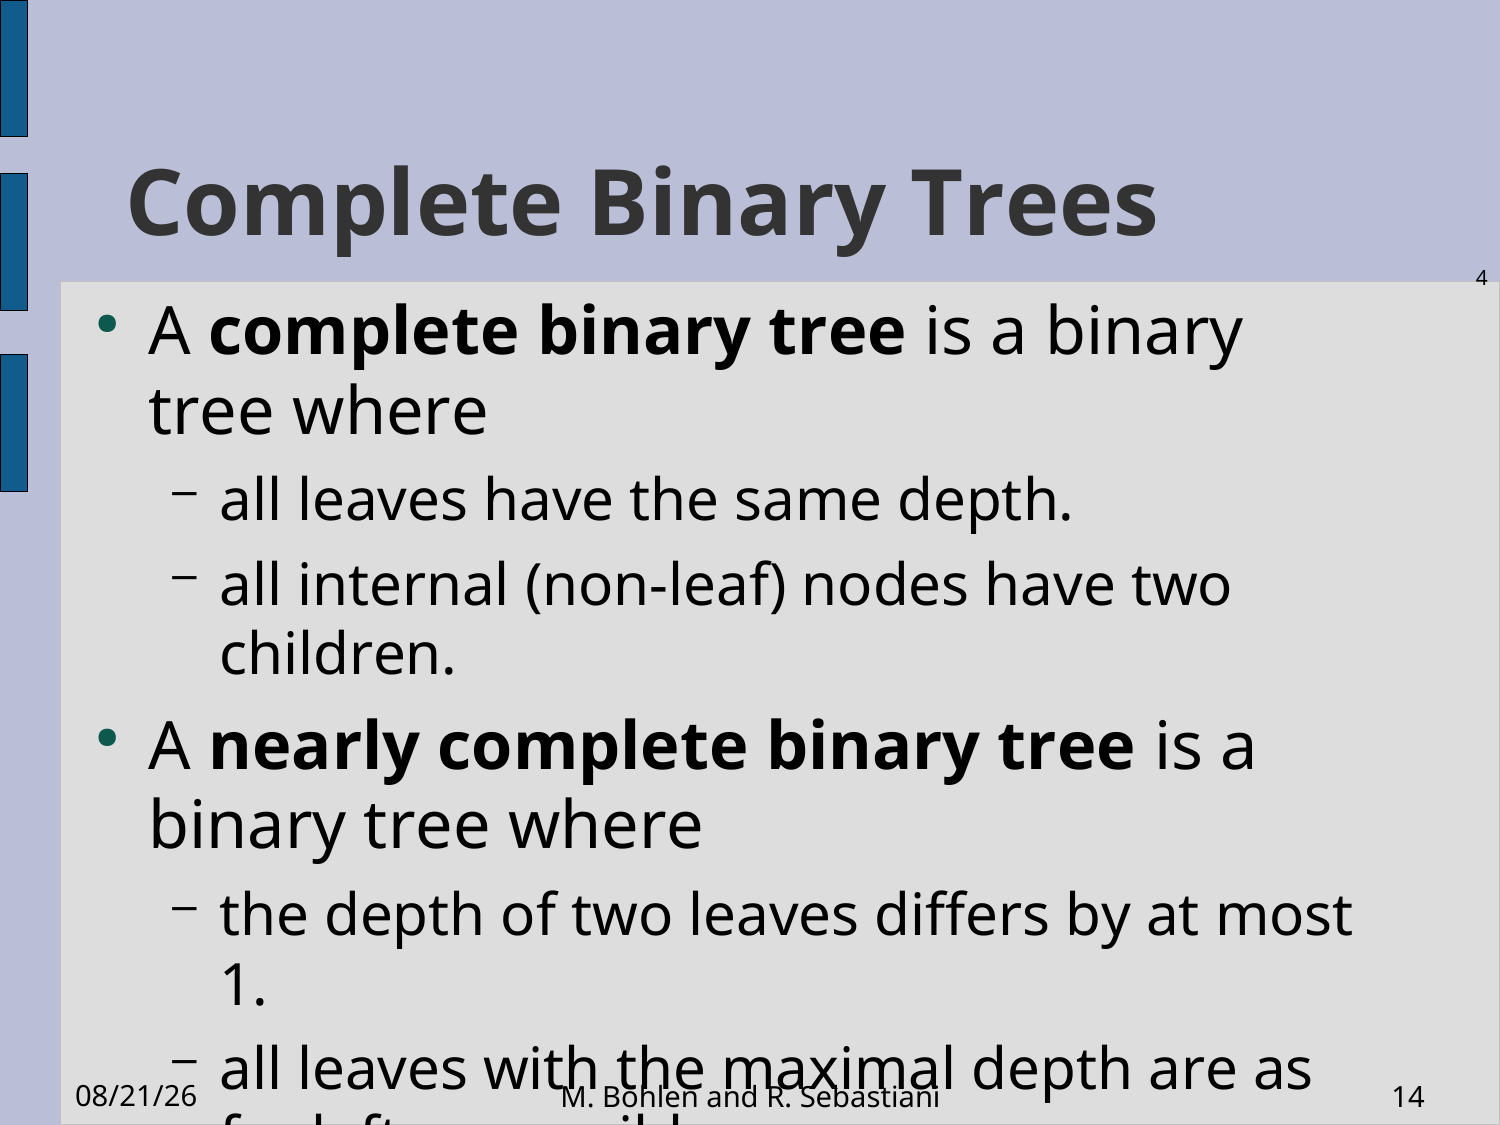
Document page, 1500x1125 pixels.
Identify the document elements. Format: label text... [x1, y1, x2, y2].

title Complete Binary Trees [110, 67, 1392, 271]
list A complete binary tree is a binary tree where all leaves have the same depth. all internal (non-leaf) nodes have two children. A nearly complete binary tree is a binary tree where the depth of two leaves differs by at most 1. all leaves with the maximal depth are as far left as possible. [62, 283, 1381, 1036]
text_box 4 [1461, 255, 1500, 296]
